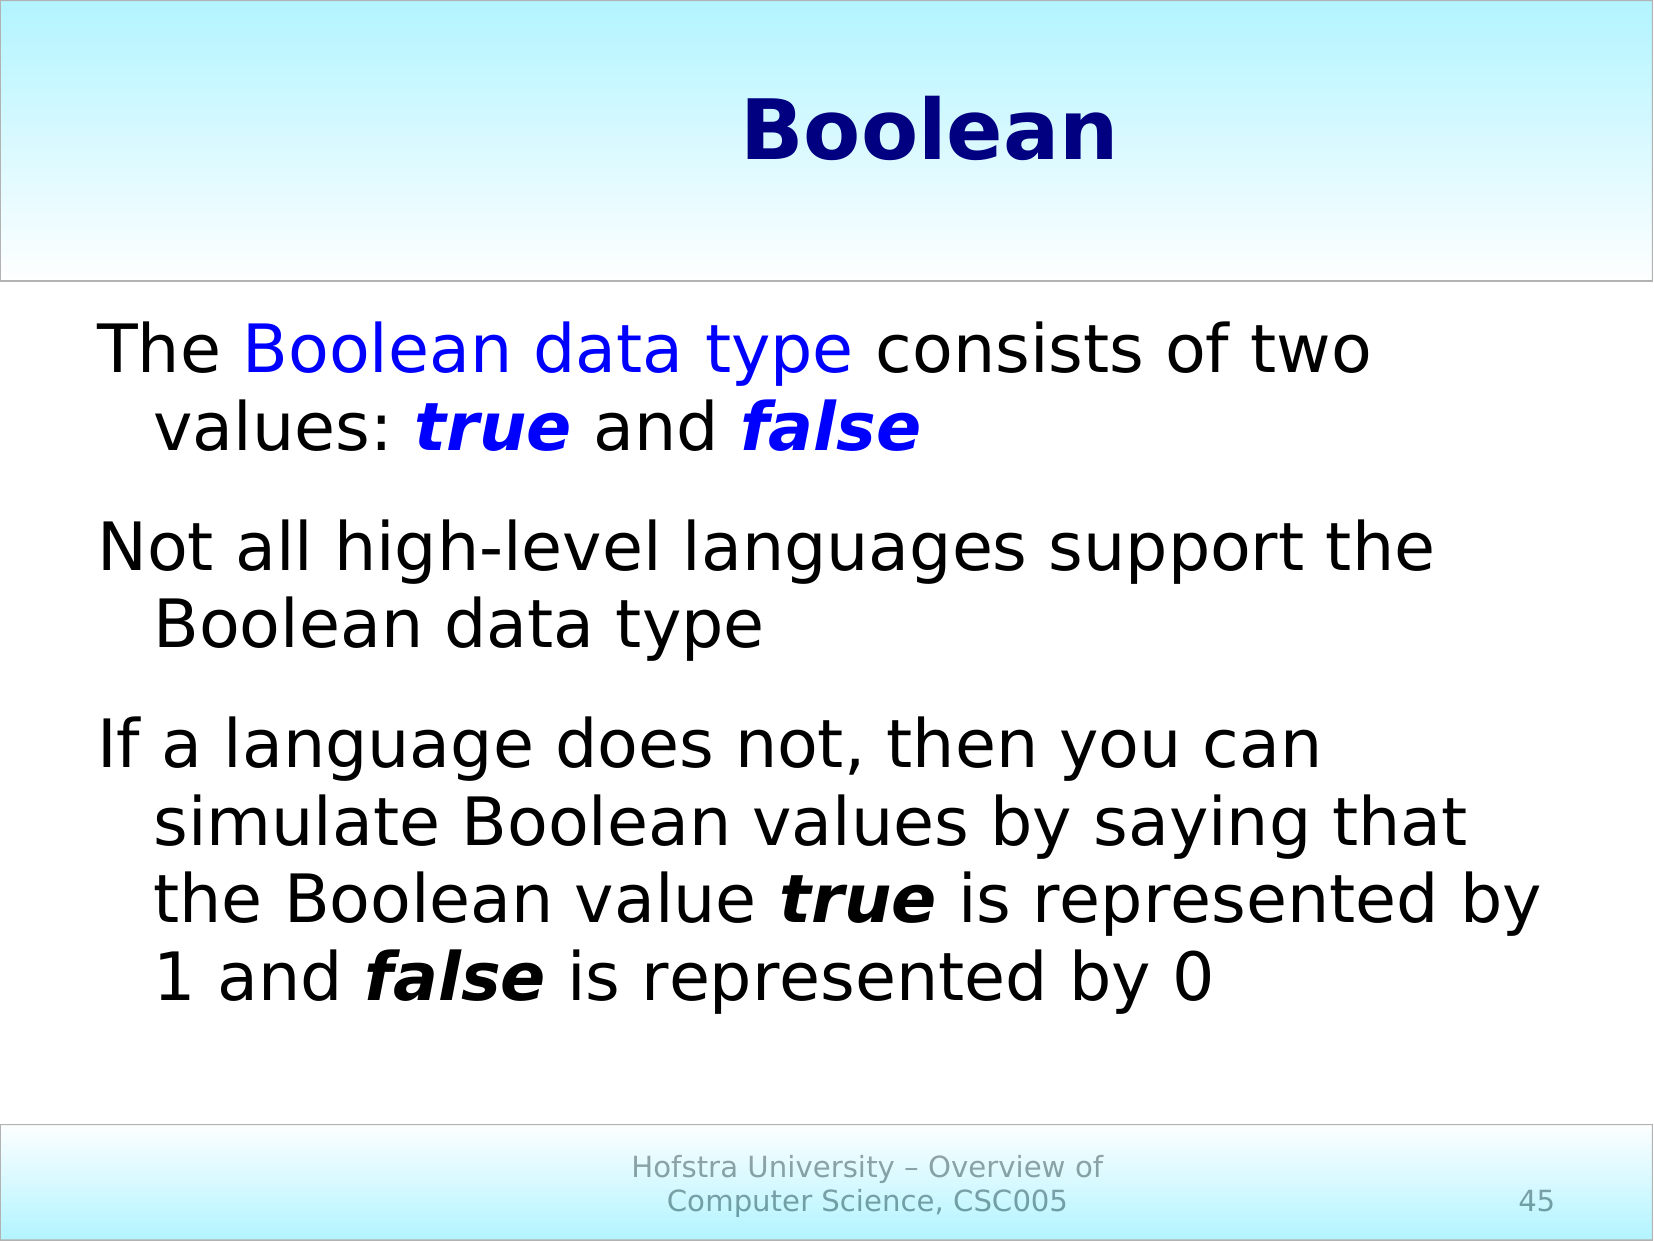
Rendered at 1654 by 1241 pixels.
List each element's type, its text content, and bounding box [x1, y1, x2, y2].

title Boolean [247, 27, 1612, 235]
list The Boolean data type consists of two values: true and false Not all high-level languages support the Boolean data type If a language does not, then you can simulate Boolean values by saying that the Boolean value true is represented by 1 and false is represented by 0 [82, 303, 1571, 1206]
